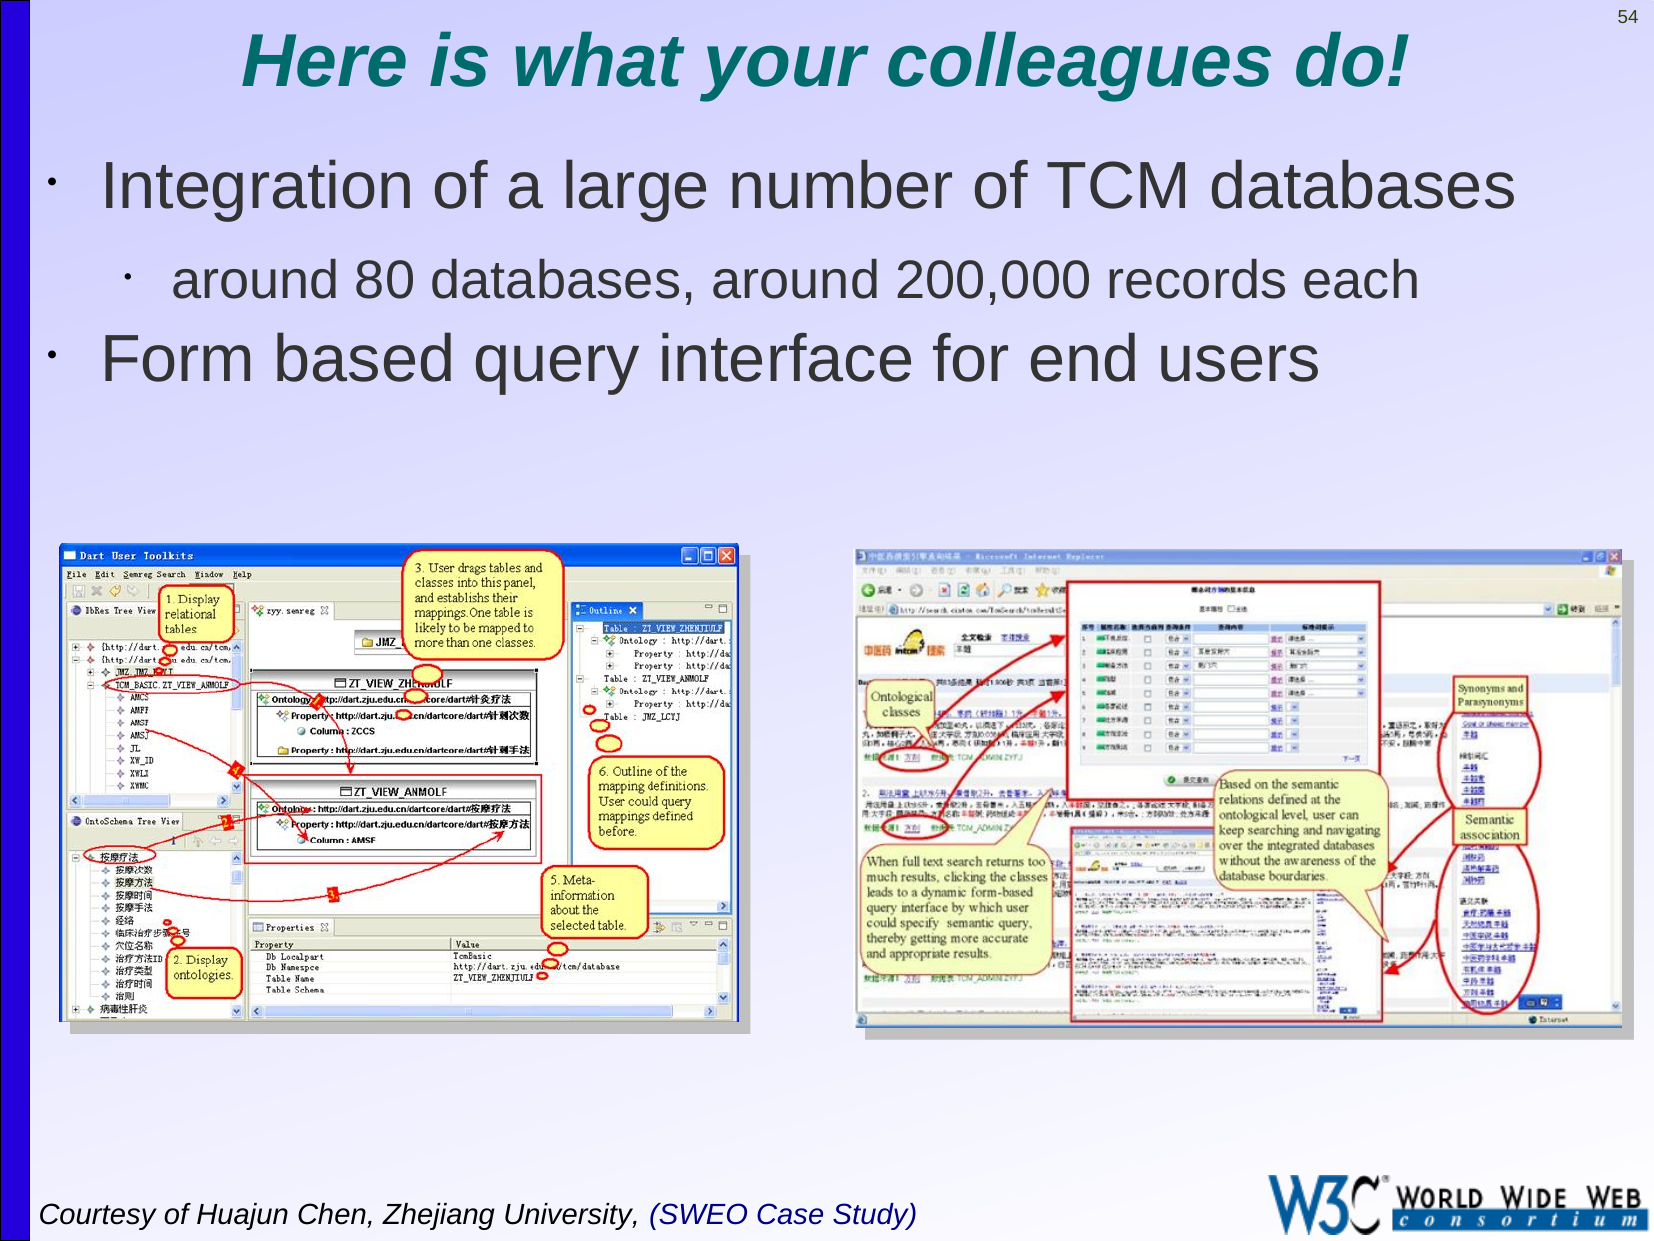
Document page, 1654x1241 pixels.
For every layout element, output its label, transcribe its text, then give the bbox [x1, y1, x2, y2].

list Integration of a large number of TCM databases around 80 databases, around 200,000 records each Form based query interface for end users [29, 147, 1624, 1134]
title Here is what your colleagues do! [0, 0, 1654, 119]
picture [853, 549, 1622, 1028]
text_box Courtesy of Huajun Chen, Zhejiang University, (SWEO Case Study) [23, 1192, 934, 1240]
picture [59, 543, 739, 1022]
picture [1263, 1175, 1654, 1235]
